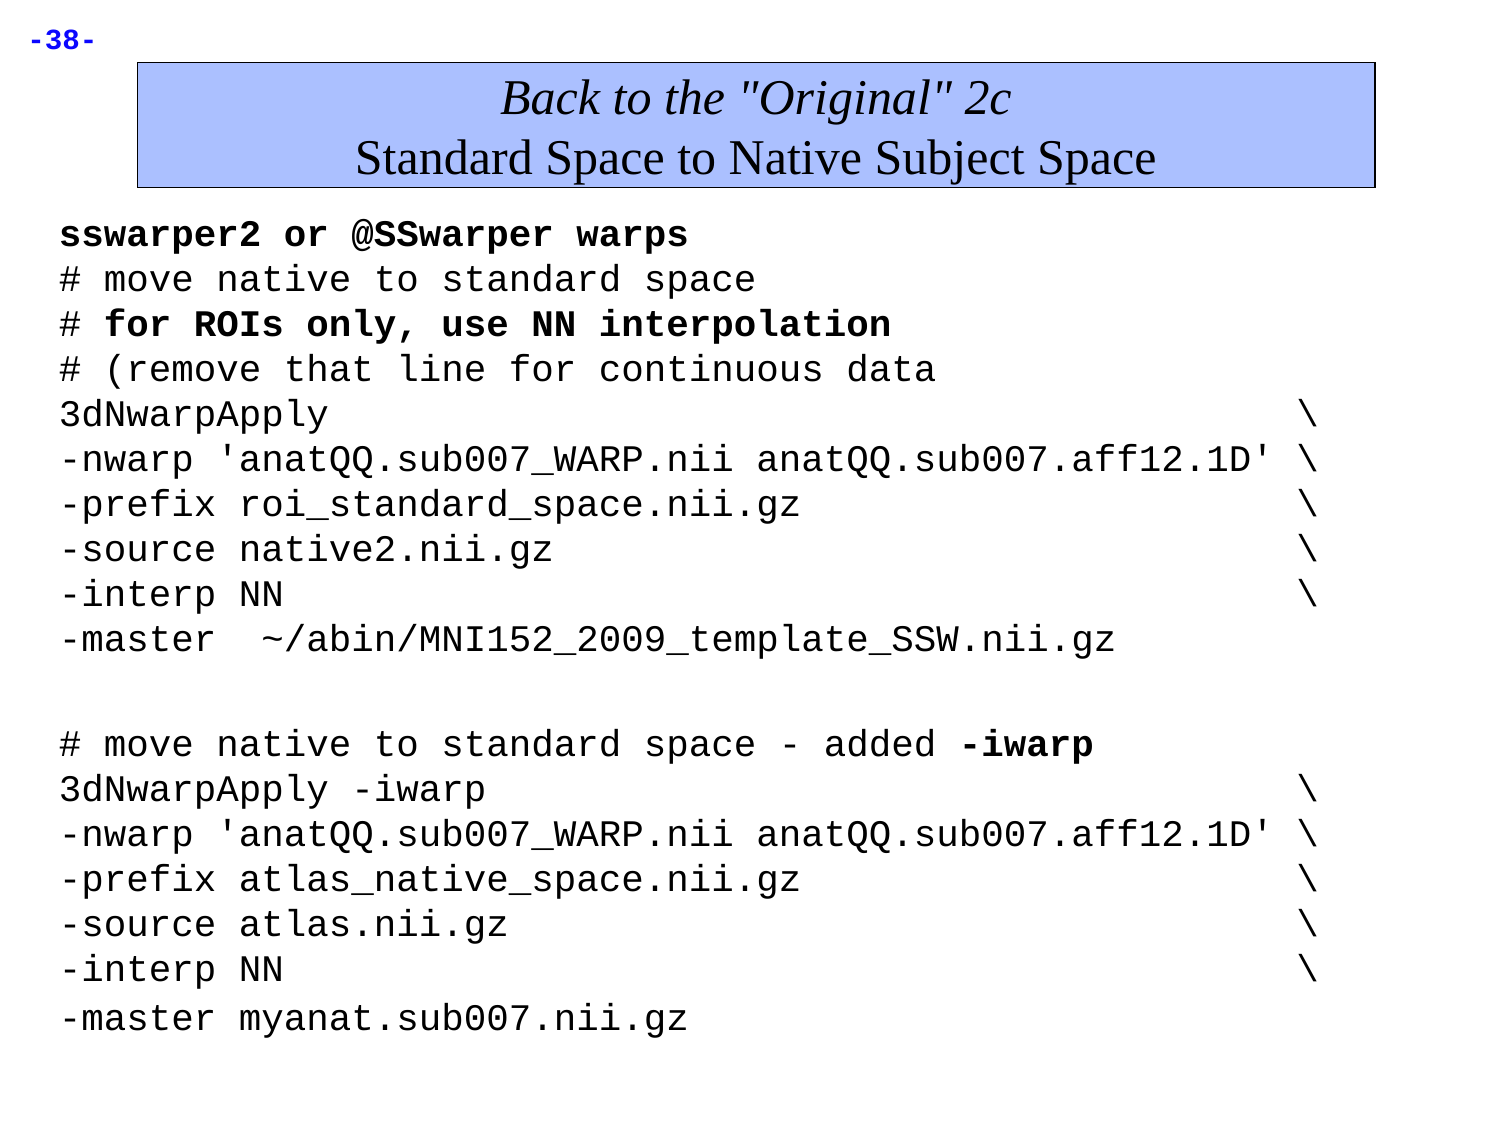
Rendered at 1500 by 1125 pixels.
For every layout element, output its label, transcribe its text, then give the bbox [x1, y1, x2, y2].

text_box sswarper2 or @SSwarper warps # move native to standard space # for ROIs only, use NN interpolation # (remove that line for continuous data 3dNwarpApply \ -nwarp 'anatQQ.sub007_WARP.nii anatQQ.sub007.aff12.1D' \ -prefix roi_standard_space.nii.gz \ -source native2.nii.gz \ -interp NN \ -master ~/abin/MNI152_2009_template_SSW.nii.gz # move native to standard space - added -iwarp 3dNwarpApply -iwarp \ -nwarp 'anatQQ.sub007_WARP.nii anatQQ.sub007.aff12.1D' \ -prefix atlas_native_space.nii.gz \ -source atlas.nii.gz \ -interp NN \ -master myanat.sub007.nii.gz [44, 201, 1487, 1047]
title Back to the "Original" 2c Standard Space to Native Subject Space [137, 62, 1375, 188]
